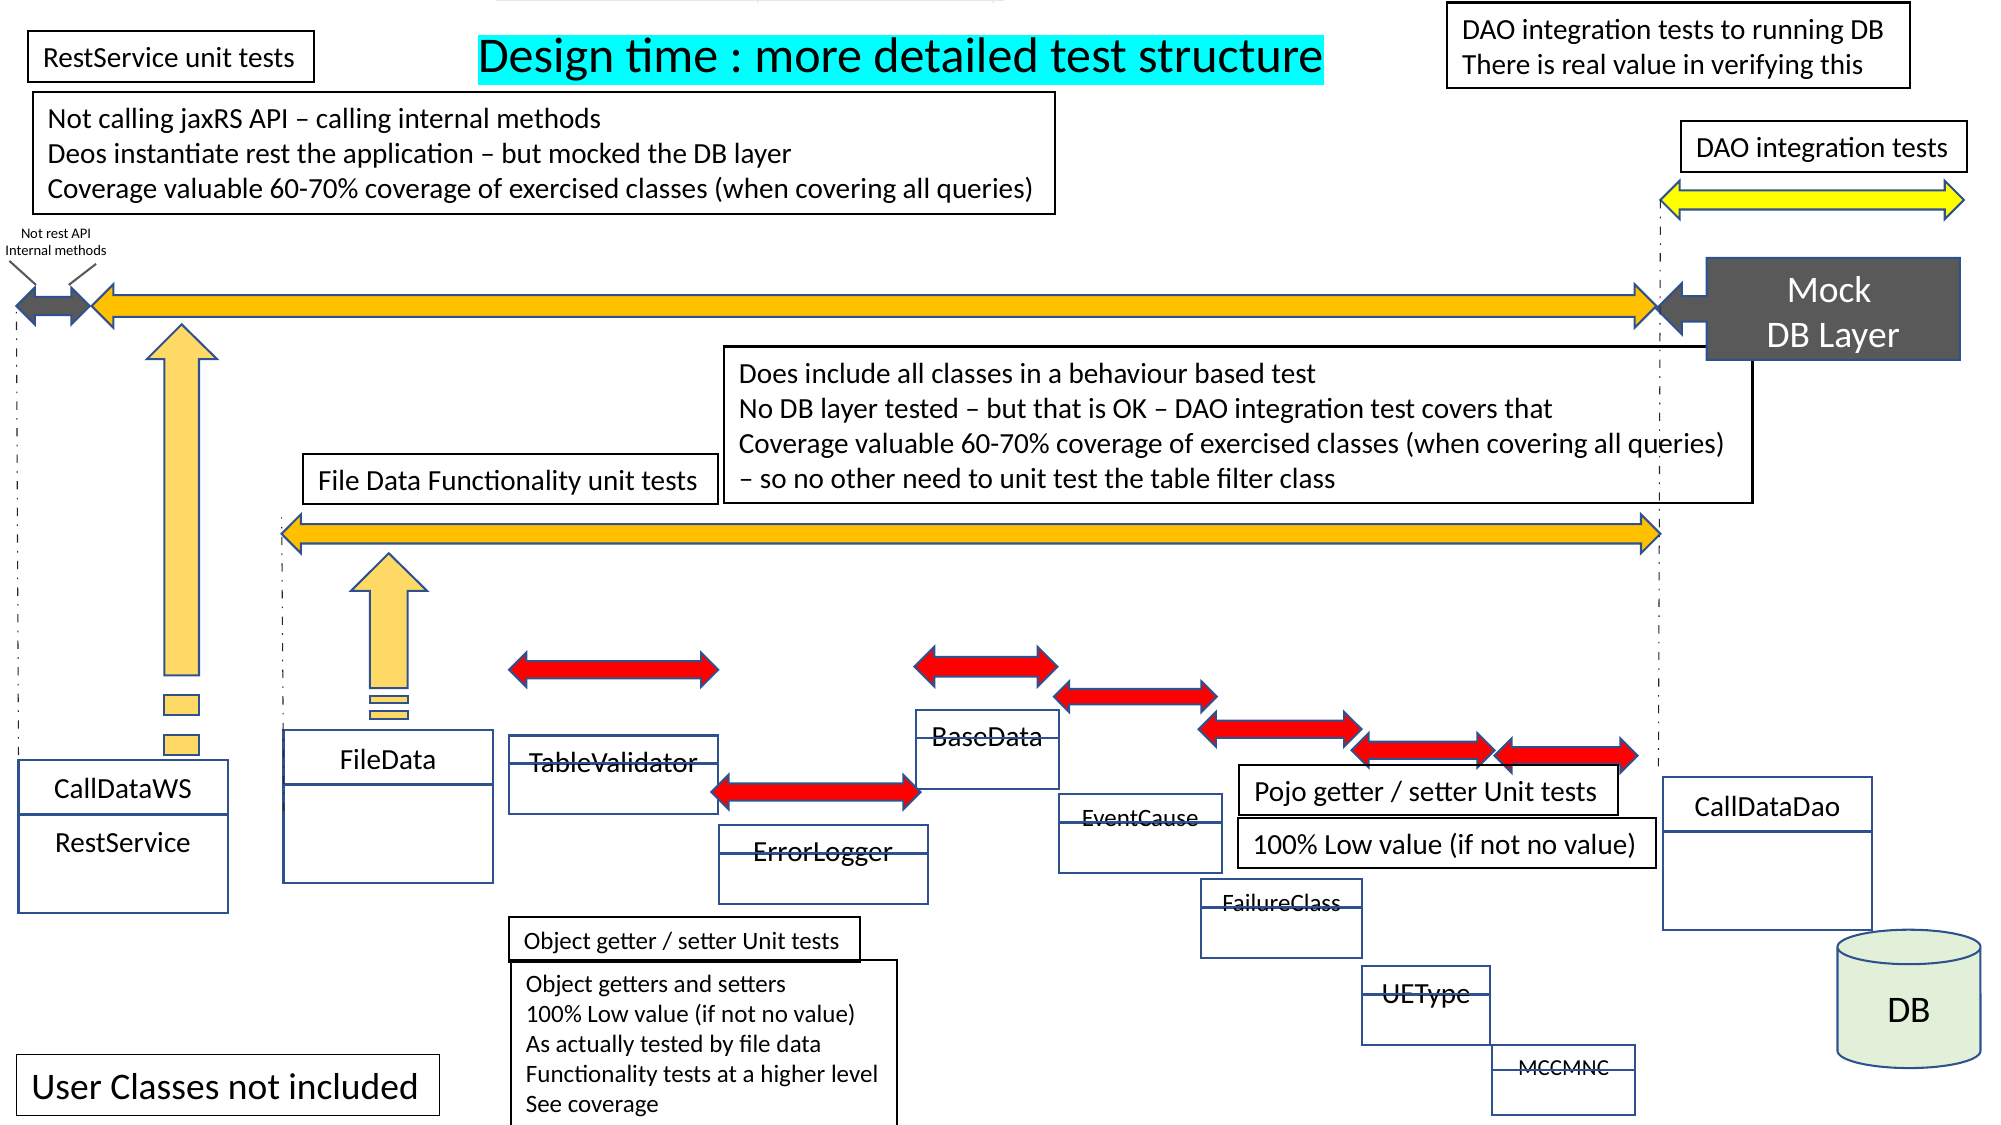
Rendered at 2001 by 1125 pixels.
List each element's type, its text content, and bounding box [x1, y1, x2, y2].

text_box [914, 646, 1058, 687]
text_box [369, 695, 408, 704]
text_box Object getters and setters 100% Low value (if not no value) As actually tested by file data Functionality tests at a higher level See coverage [510, 960, 897, 1125]
text_box MCCMNC [1492, 1045, 1635, 1069]
text_box CallDataWS [18, 760, 228, 814]
text_box RestService [18, 814, 228, 913]
text_box [1198, 711, 1362, 747]
text_box FailureClass [1201, 879, 1362, 906]
text_box File Data Functionality unit tests [303, 453, 719, 505]
text_box [369, 711, 408, 719]
text_box [16, 287, 90, 325]
text_box CallDataDao [1663, 777, 1872, 830]
text_box FileData [284, 730, 493, 783]
text_box Design time : more detailed test structure [463, 15, 1339, 90]
text_box [351, 553, 428, 689]
text_box [1494, 738, 1638, 773]
text_box 100% Low value (if not no value) [1237, 817, 1657, 869]
text_box Object getter / setter Unit tests [509, 916, 860, 963]
text_box RestService unit tests [28, 31, 315, 82]
text_box Pojo getter / setter Unit tests [1239, 764, 1618, 816]
text_box [1351, 733, 1495, 764]
text_box ErrorLogger [719, 825, 928, 852]
text_box [91, 284, 1657, 328]
text_box [281, 514, 1661, 554]
text_box [509, 652, 719, 687]
text_box Not calling jaxRS API – calling internal methods Deos instantiate rest the application – but mocked the DB layer Coverage valuable 60-70% coverage of exercised classes (when covering all queries) [32, 92, 1055, 214]
text_box BaseData [916, 710, 1059, 737]
text_box Mock DB Layer [1656, 257, 1960, 360]
text_box DAO integration tests [1680, 121, 1968, 172]
text_box Not rest API Internal methods [0, 216, 124, 267]
text_box User Classes not included [16, 1054, 439, 1116]
text_box Does include all classes in a behaviour based test No DB layer tested – but that is OK – DAO integration test covers that Coverage valuable 60-70% coverage of exercised classes (when covering all queries) – so no other need to unit test the table filter class [724, 346, 1753, 503]
text_box UEType [1362, 966, 1490, 993]
text_box EventCause [1059, 794, 1222, 821]
text_box [1053, 681, 1217, 713]
text_box [711, 774, 921, 810]
text_box [164, 735, 200, 756]
text_box DAO integration tests to running DB There is real value in verifying this [1447, 2, 1911, 89]
text_box [146, 324, 217, 676]
text_box [164, 695, 200, 716]
text_box DB [1837, 929, 1981, 1069]
text_box [1660, 180, 1964, 220]
text_box TableValidator [509, 736, 718, 762]
